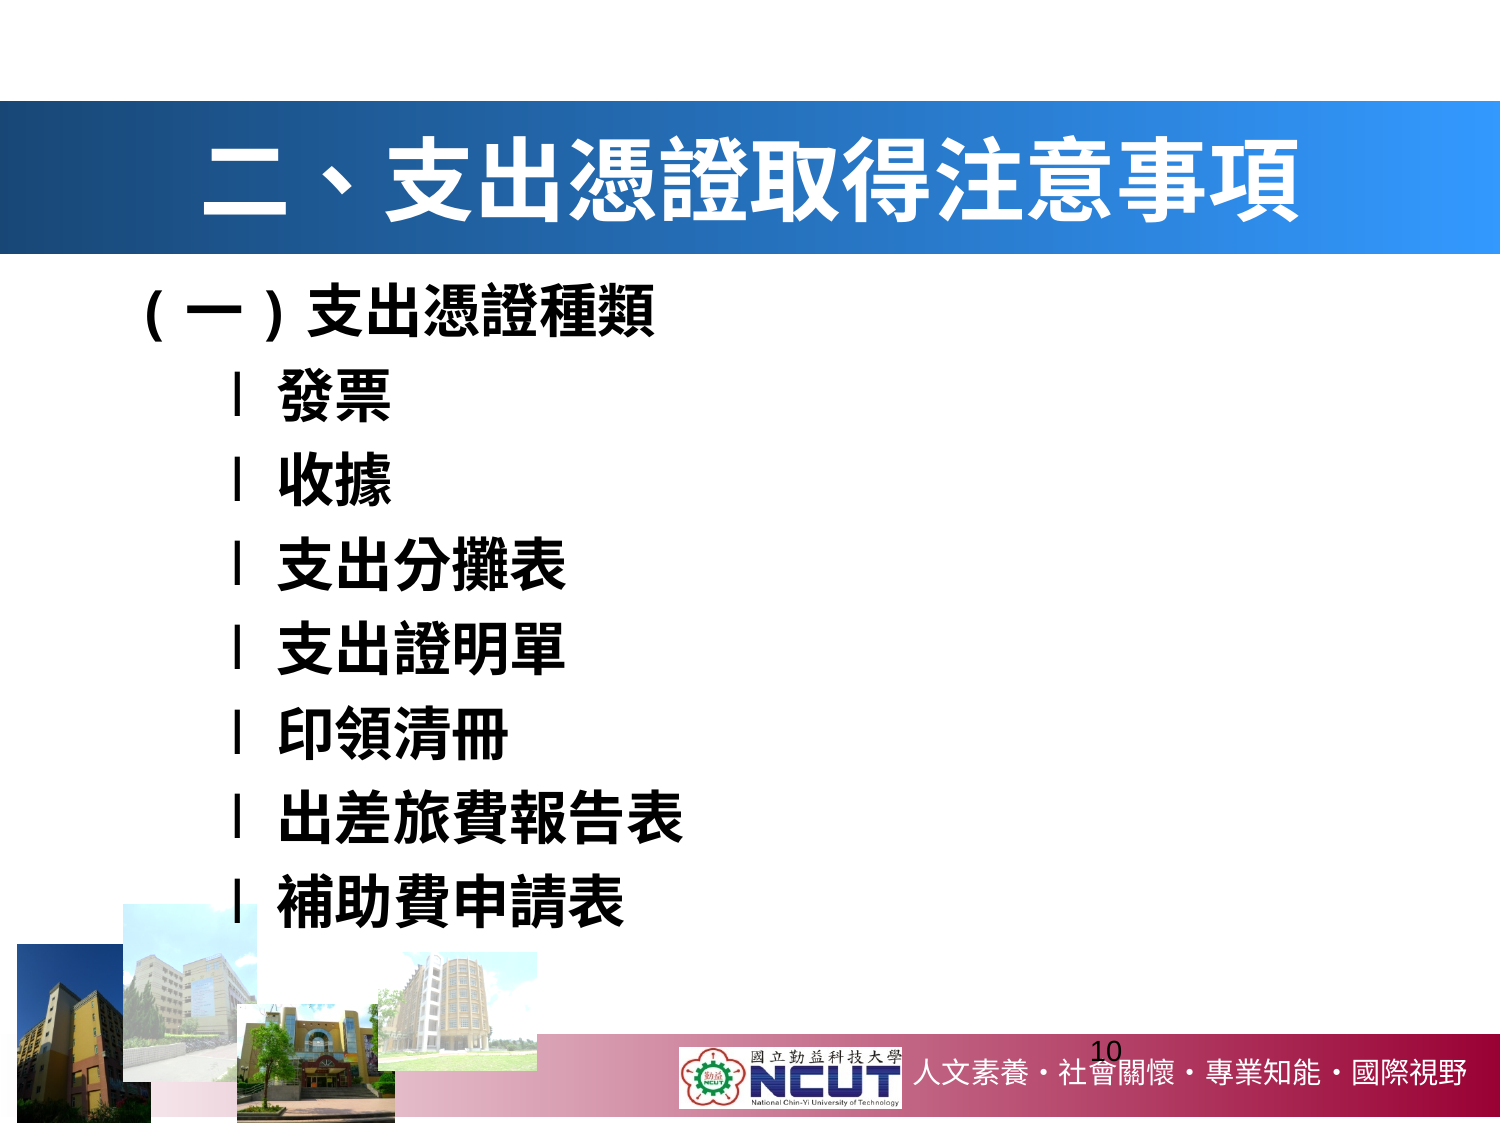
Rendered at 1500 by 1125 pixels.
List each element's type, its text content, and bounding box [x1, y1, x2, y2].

text_box [1074, 1024, 1426, 1103]
list (一)支出憑證種類 發票 收據 支出分攤表 支出證明單 印領清冊 出差旅費報告表 補助費申請表 [64, 267, 1500, 977]
title 二、支出憑證取得注意事項 [0, 101, 1500, 254]
